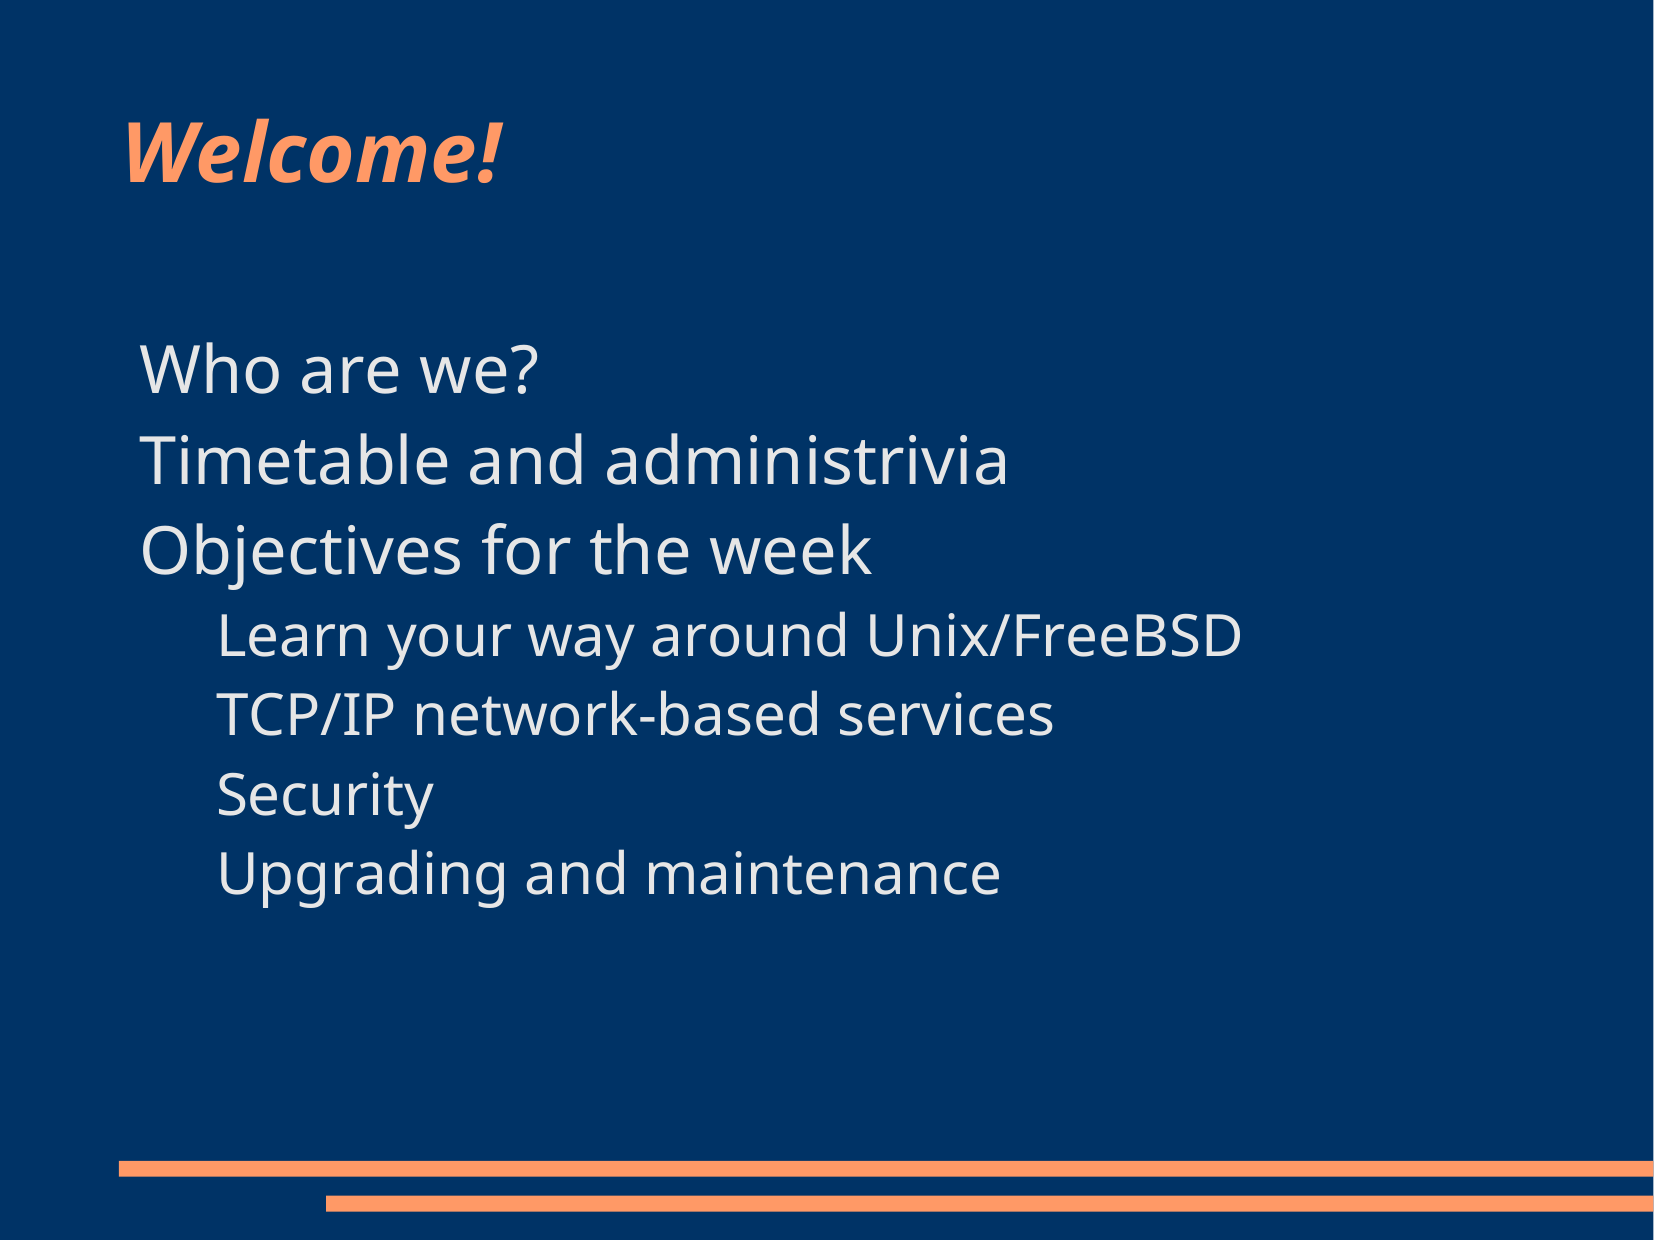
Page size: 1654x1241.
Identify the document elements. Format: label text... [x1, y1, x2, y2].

list Who are we? Timetable and administrivia Objectives for the week Learn your way around Unix/FreeBSD TCP/IP network-based services Security Upgrading and maintenance [121, 322, 1561, 1132]
title Welcome! [121, 46, 1534, 254]
